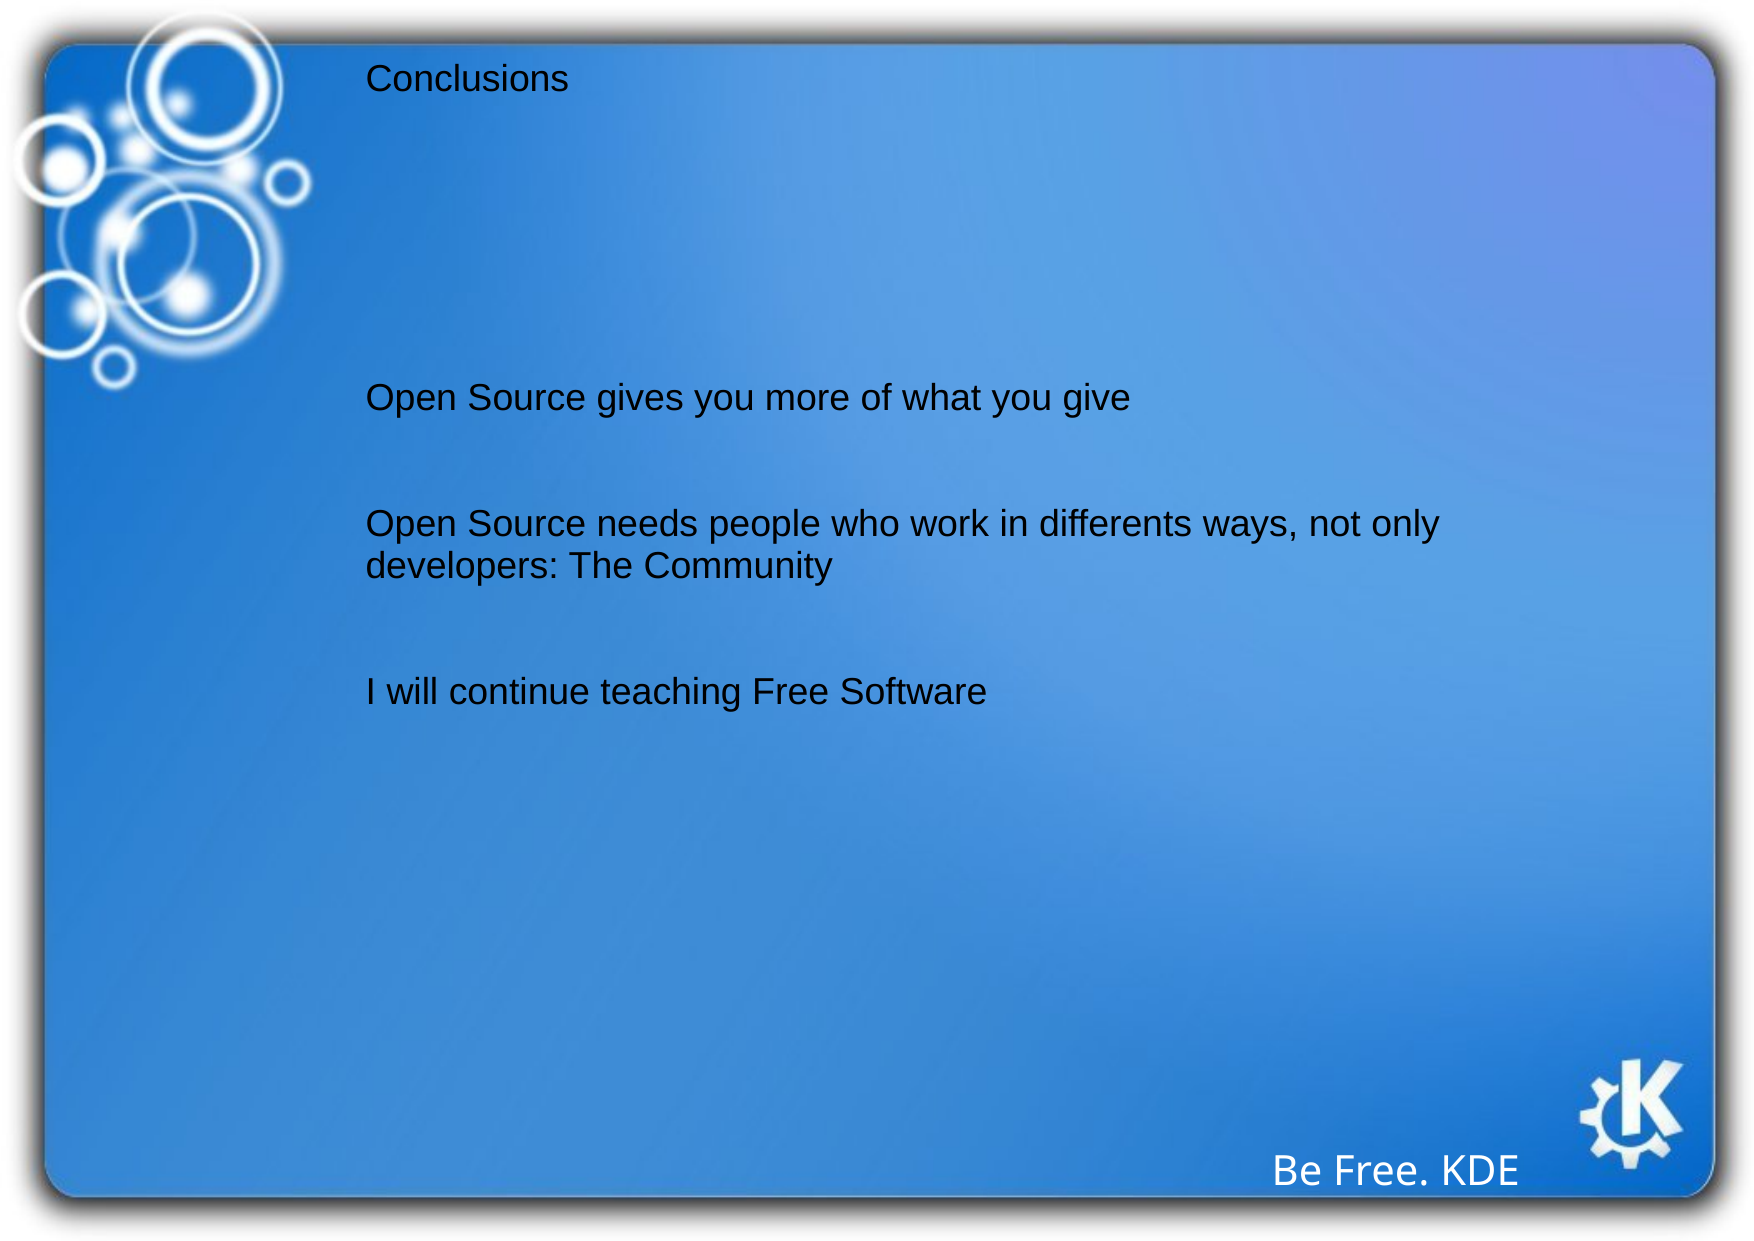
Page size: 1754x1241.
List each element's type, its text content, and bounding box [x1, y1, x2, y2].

title Conclusions [350, 49, 1649, 174]
picture [0, 0, 1754, 1241]
list Open Source gives you more of what you give Open Source needs people who work in differents ways, not only developers: The Community I will continue teaching Free Software [350, 285, 1649, 1079]
